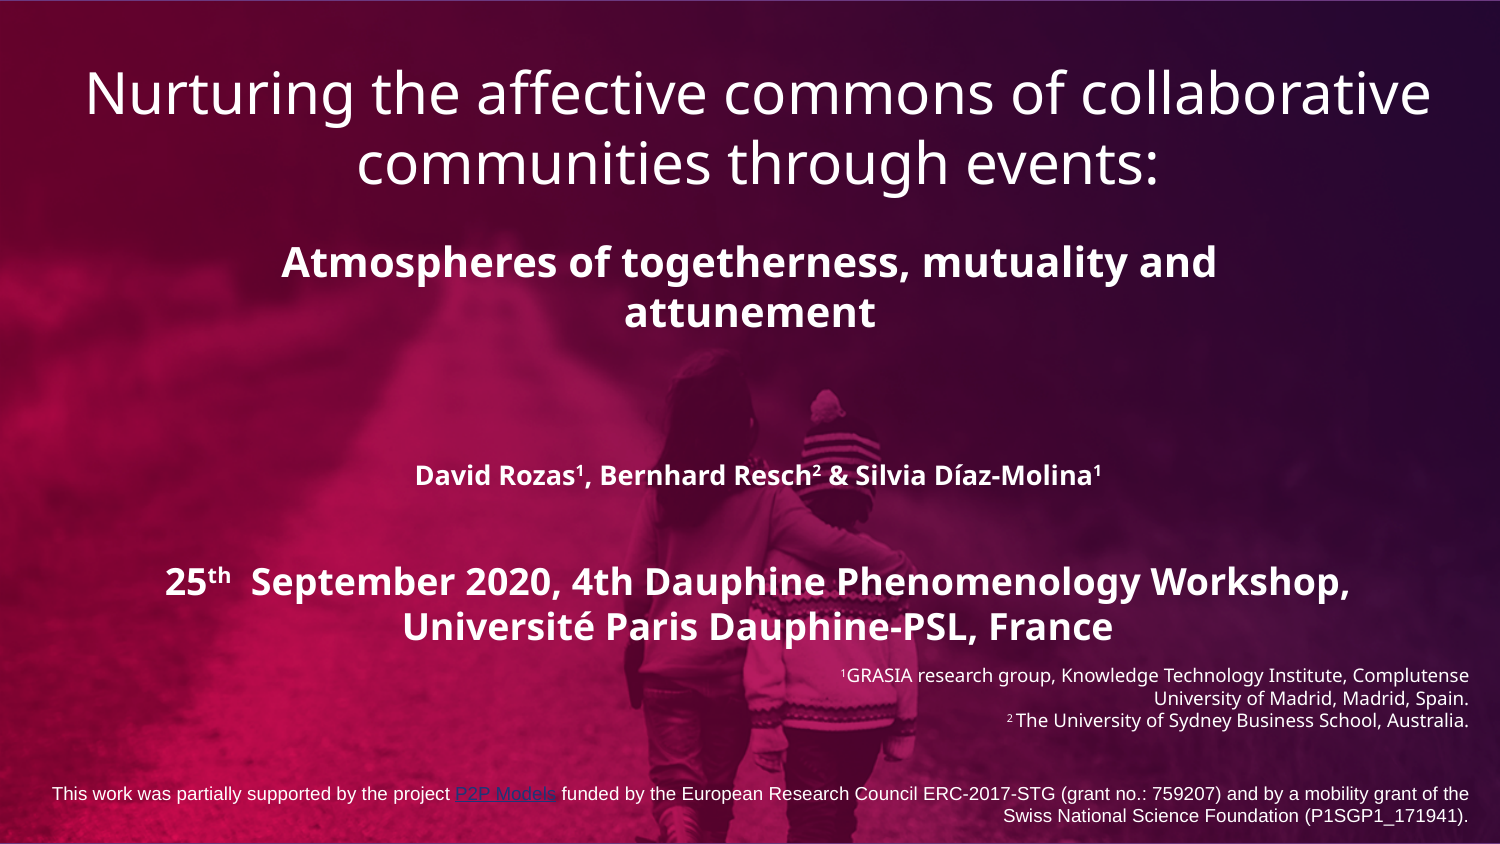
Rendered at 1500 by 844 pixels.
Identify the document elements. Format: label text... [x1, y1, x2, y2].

text_box 1GRASIA research group, Knowledge Technology Institute, Complutense University of Madrid, Madrid, Spain. 2 The University of Sydney Business School, Australia. [792, 649, 1484, 733]
text_box Nurturing the affective commons of collaborative communities through events: [43, 41, 1474, 218]
text_box David Rozas1, Bernhard Resch2 & Silvia Díaz-Molina1 [66, 442, 1450, 512]
text_box This work was partially supported by the project P2P Models funded by the European Research Council ERC-2017-STG (grant no.: 759207) and by a mobility grant of the Swiss National Science Foundation (P1SGP1_171941). [30, 770, 1484, 844]
picture [0, 1, 1500, 843]
text_box Atmospheres of togetherness, mutuality and attunement [161, 220, 1339, 379]
text_box 25th September 2020, 4th Dauphine Phenomenology Workshop, Université Paris Dauphine-PSL, France [66, 542, 1450, 612]
